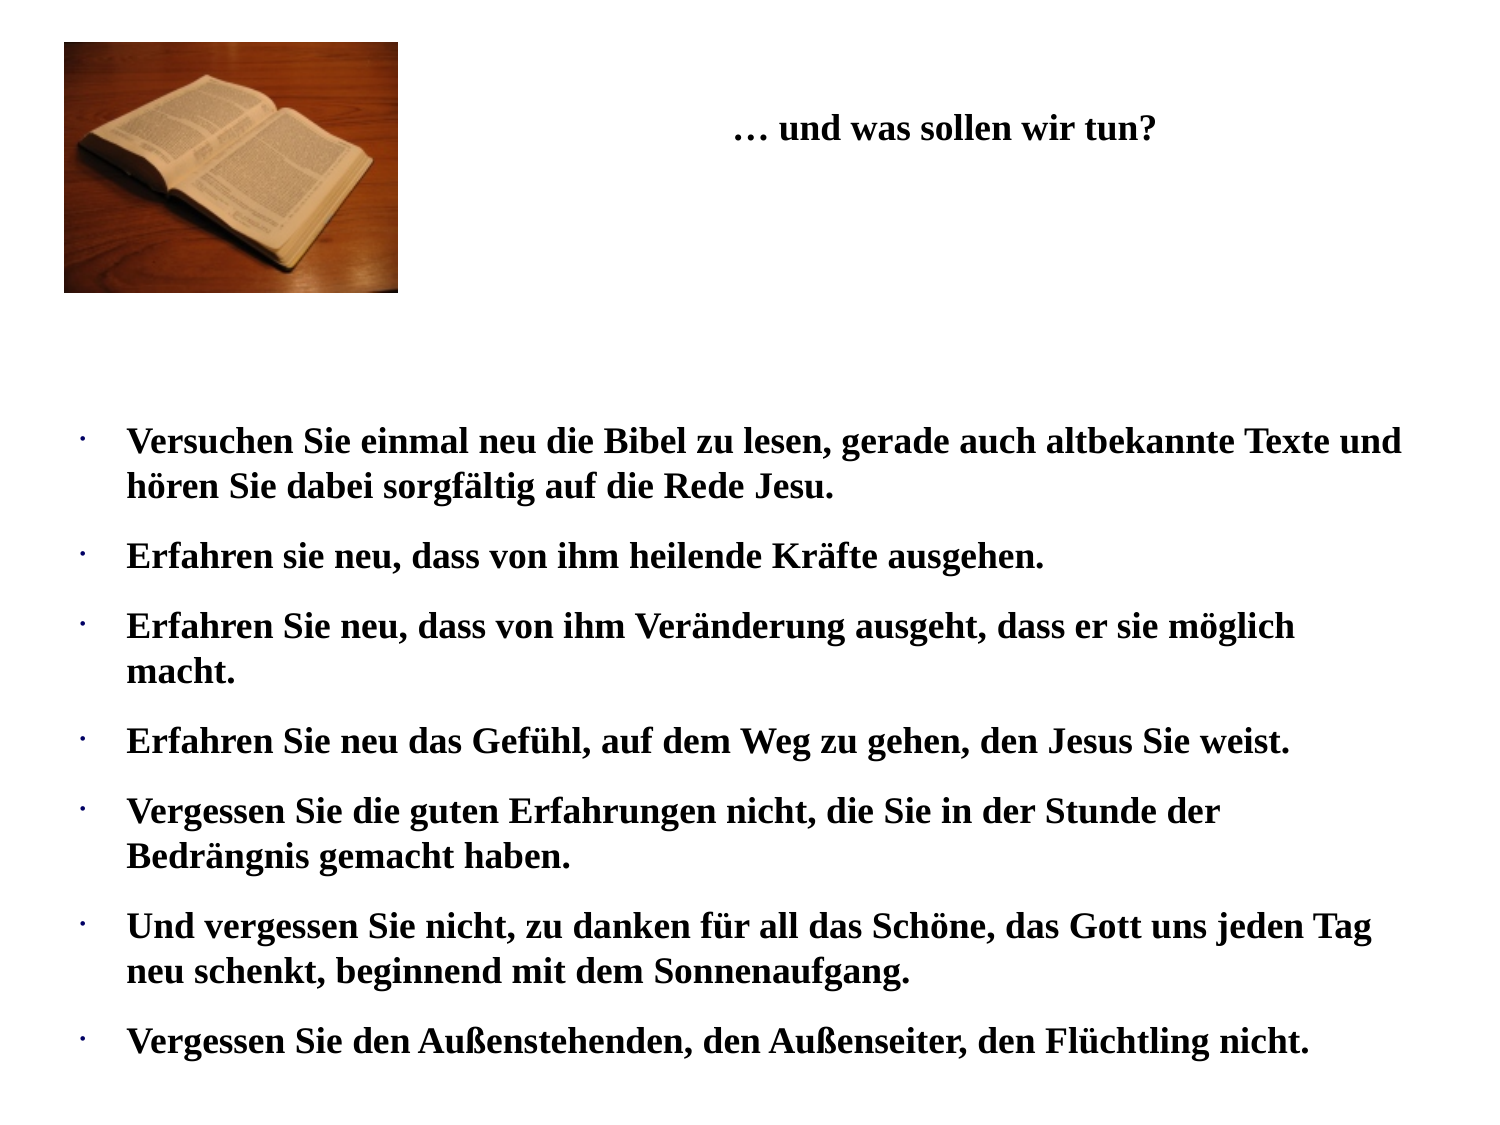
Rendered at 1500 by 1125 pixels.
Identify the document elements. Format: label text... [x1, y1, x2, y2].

text_box … und was sollen wir tun? [466, 27, 1424, 156]
text_box Versuchen Sie einmal neu die Bibel zu lesen, gerade auch altbekannte Texte und hören Sie dabei sorgfältig auf die Rede Jesu. Erfahren sie neu, dass von ihm heilende Kräfte ausgehen. Erfahren Sie neu, dass von ihm Veränderung ausgeht, dass er sie möglich macht. Erfahren Sie neu das Gefühl, auf dem Weg zu gehen, den Jesus Sie weist. Vergessen Sie die guten Erfahrungen nicht, die Sie in der Stunde der Bedrängnis gemacht haben. Und vergessen Sie nicht, zu danken für all das Schöne, das Gott uns jeden Tag neu schenkt, beginnend mit dem Sonnenaufgang. Vergessen Sie den Außenstehenden, den Außenseiter, den Flüchtling nicht. [64, 408, 1424, 1069]
picture [64, 42, 398, 293]
